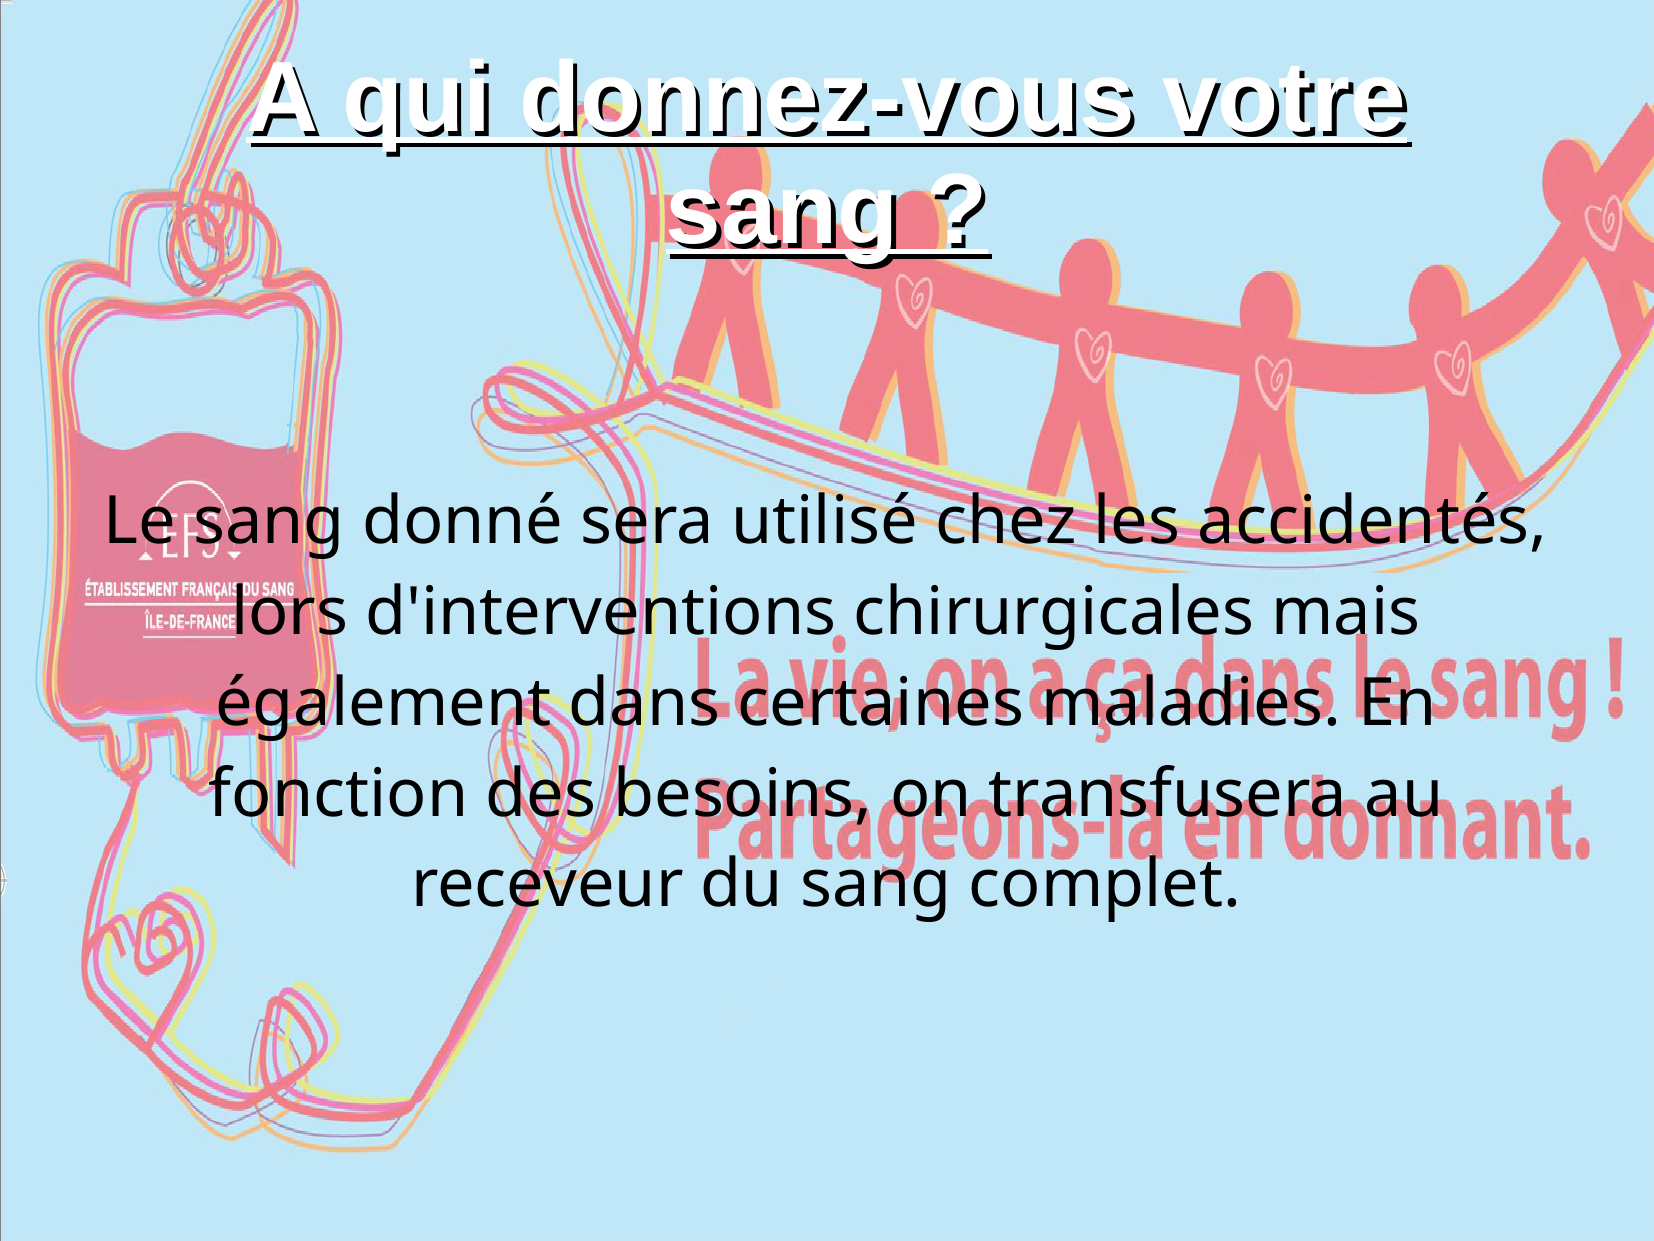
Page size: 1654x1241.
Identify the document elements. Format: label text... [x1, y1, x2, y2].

title A qui donnez-vous votre sang ? [82, 41, 1571, 265]
subtitle Le sang donné sera utilisé chez les accidentés, lors d'interventions chirurgicales mais également dans certaines maladies. En fonction des besoins, on transfusera au receveur du sang complet. [82, 290, 1571, 1109]
picture [0, 0, 1654, 1241]
